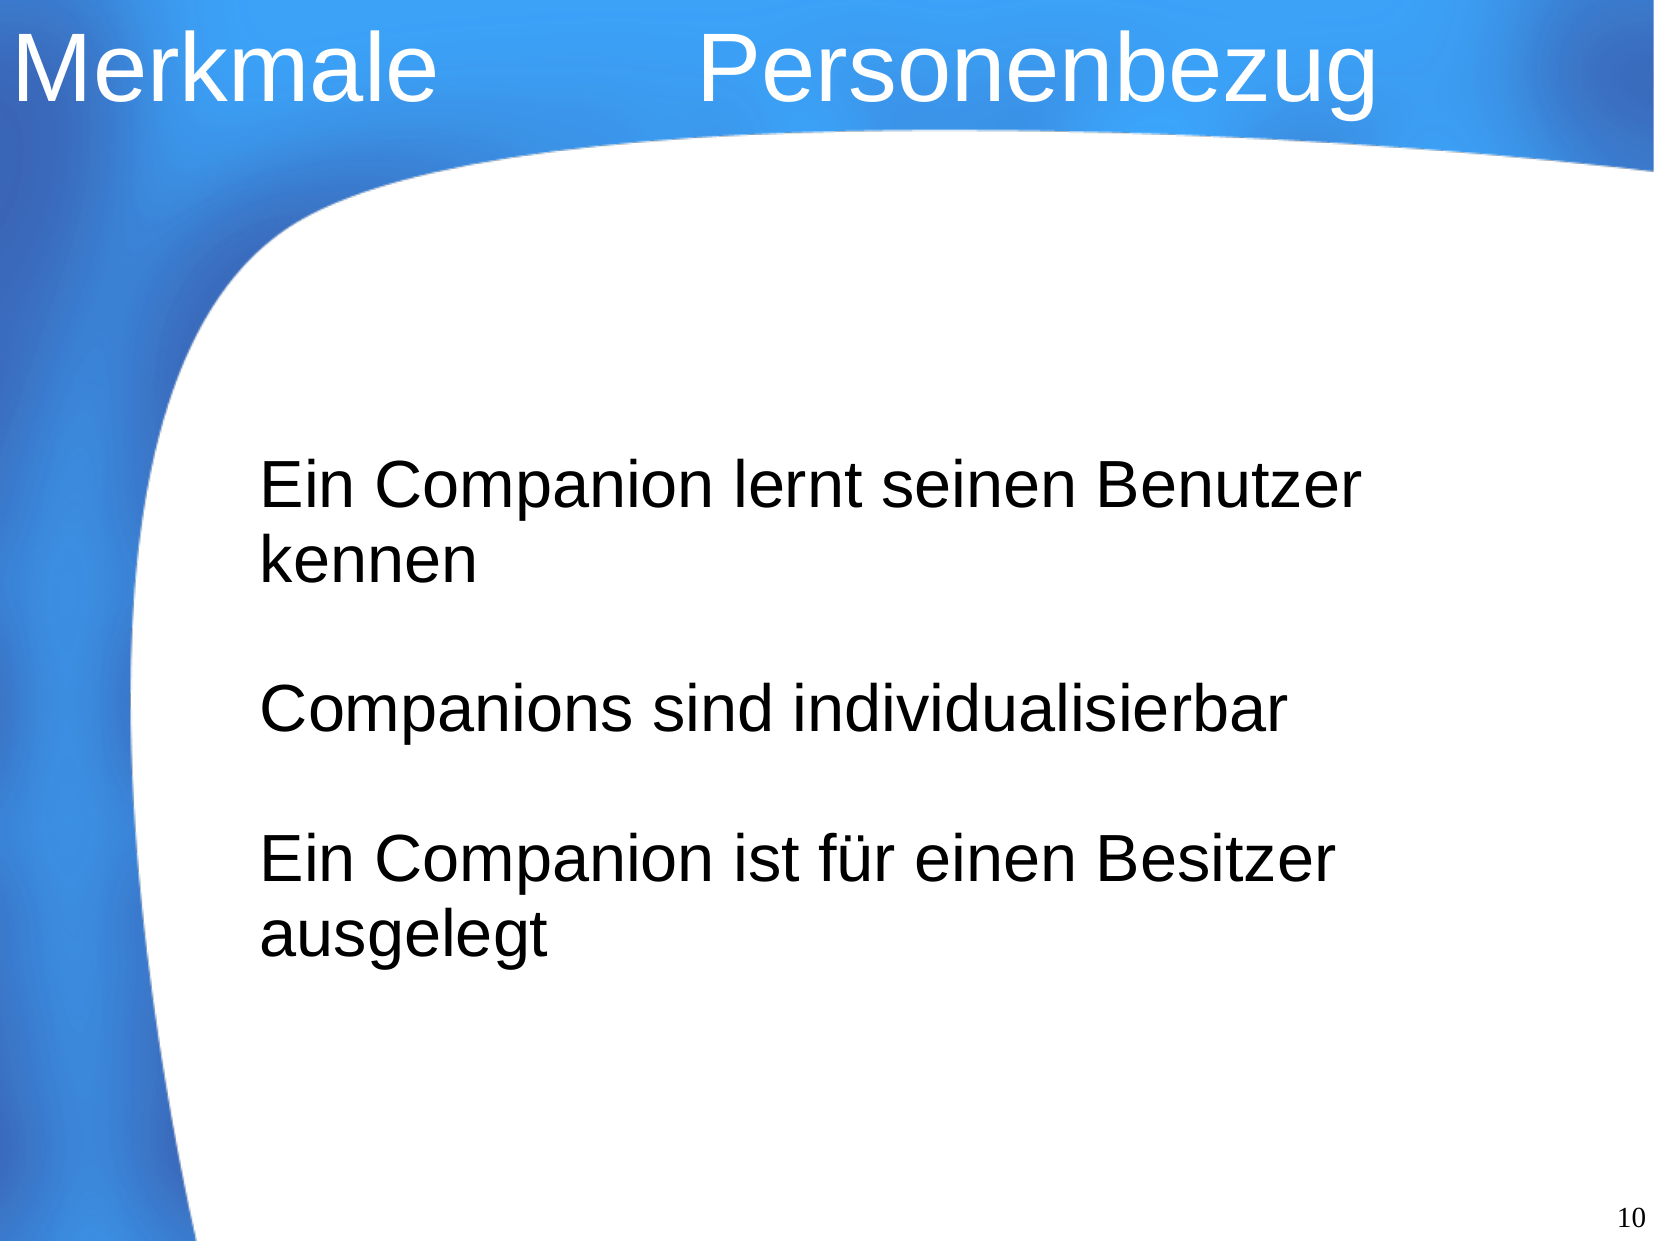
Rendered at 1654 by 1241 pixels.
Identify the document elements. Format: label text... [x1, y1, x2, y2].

title Personenbezug [697, 13, 1619, 123]
subtitle Ein Companion lernt seinen Benutzer kennen Companions sind individualisierbar Ein Companion ist für einen Besitzer ausgelegt [259, 248, 1560, 1170]
picture [0, 0, 1654, 1241]
title Merkmale [11, 13, 697, 123]
